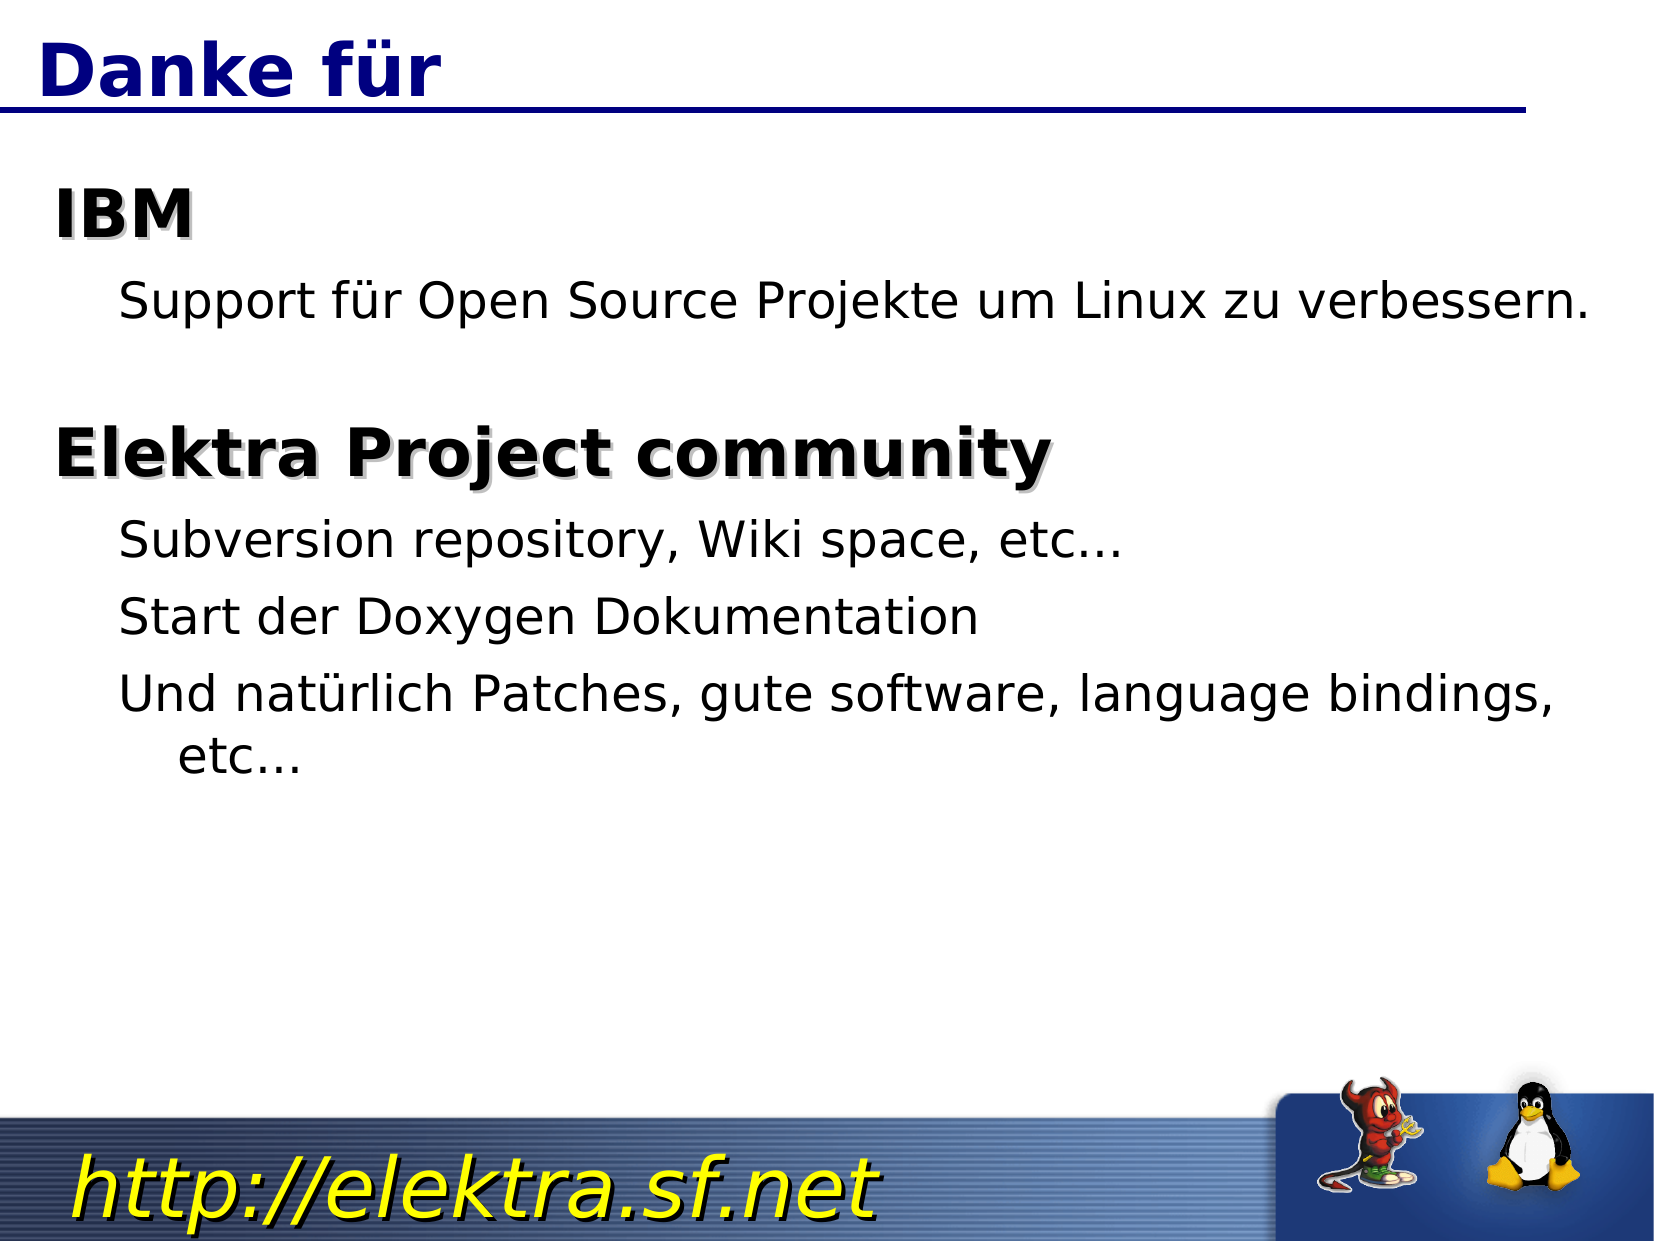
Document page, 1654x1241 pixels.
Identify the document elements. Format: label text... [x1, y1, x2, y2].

text_box Danke für [21, 14, 1611, 126]
list IBM Support für Open Source Projekte um Linux zu verbessern. Elektra Project community Subversion repository, Wiki space, etc... Start der Doxygen Dokumentation Und natürlich Patches, gute software, language bindings, etc... [38, 162, 1613, 1075]
picture [0, 1061, 1654, 1241]
